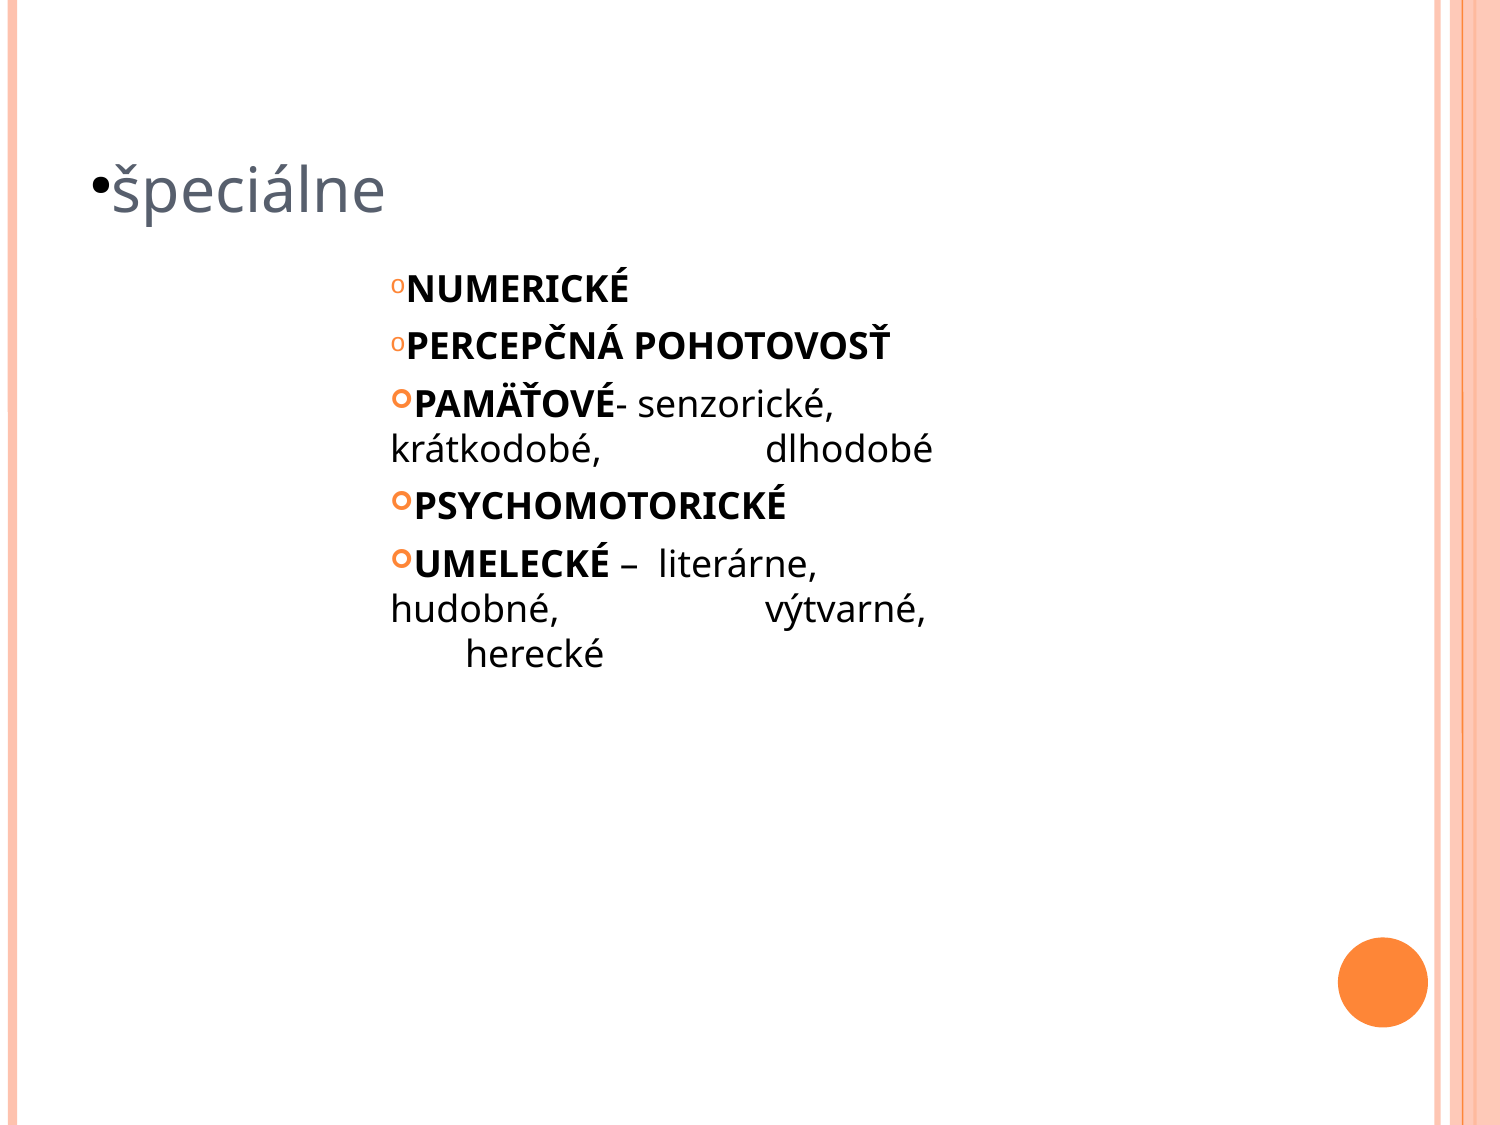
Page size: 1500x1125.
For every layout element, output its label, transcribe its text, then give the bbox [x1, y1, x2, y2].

text_box NUMERICKÉ PERCEPČNÁ POHOTOVOSŤ PAMÄŤOVÉ- senzorické, krátkodobé, dlhodobé PSYCHOMOTORICKÉ UMELECKÉ – literárne, hudobné, výtvarné, herecké [375, 257, 1125, 682]
title špeciálne [75, 44, 1313, 233]
